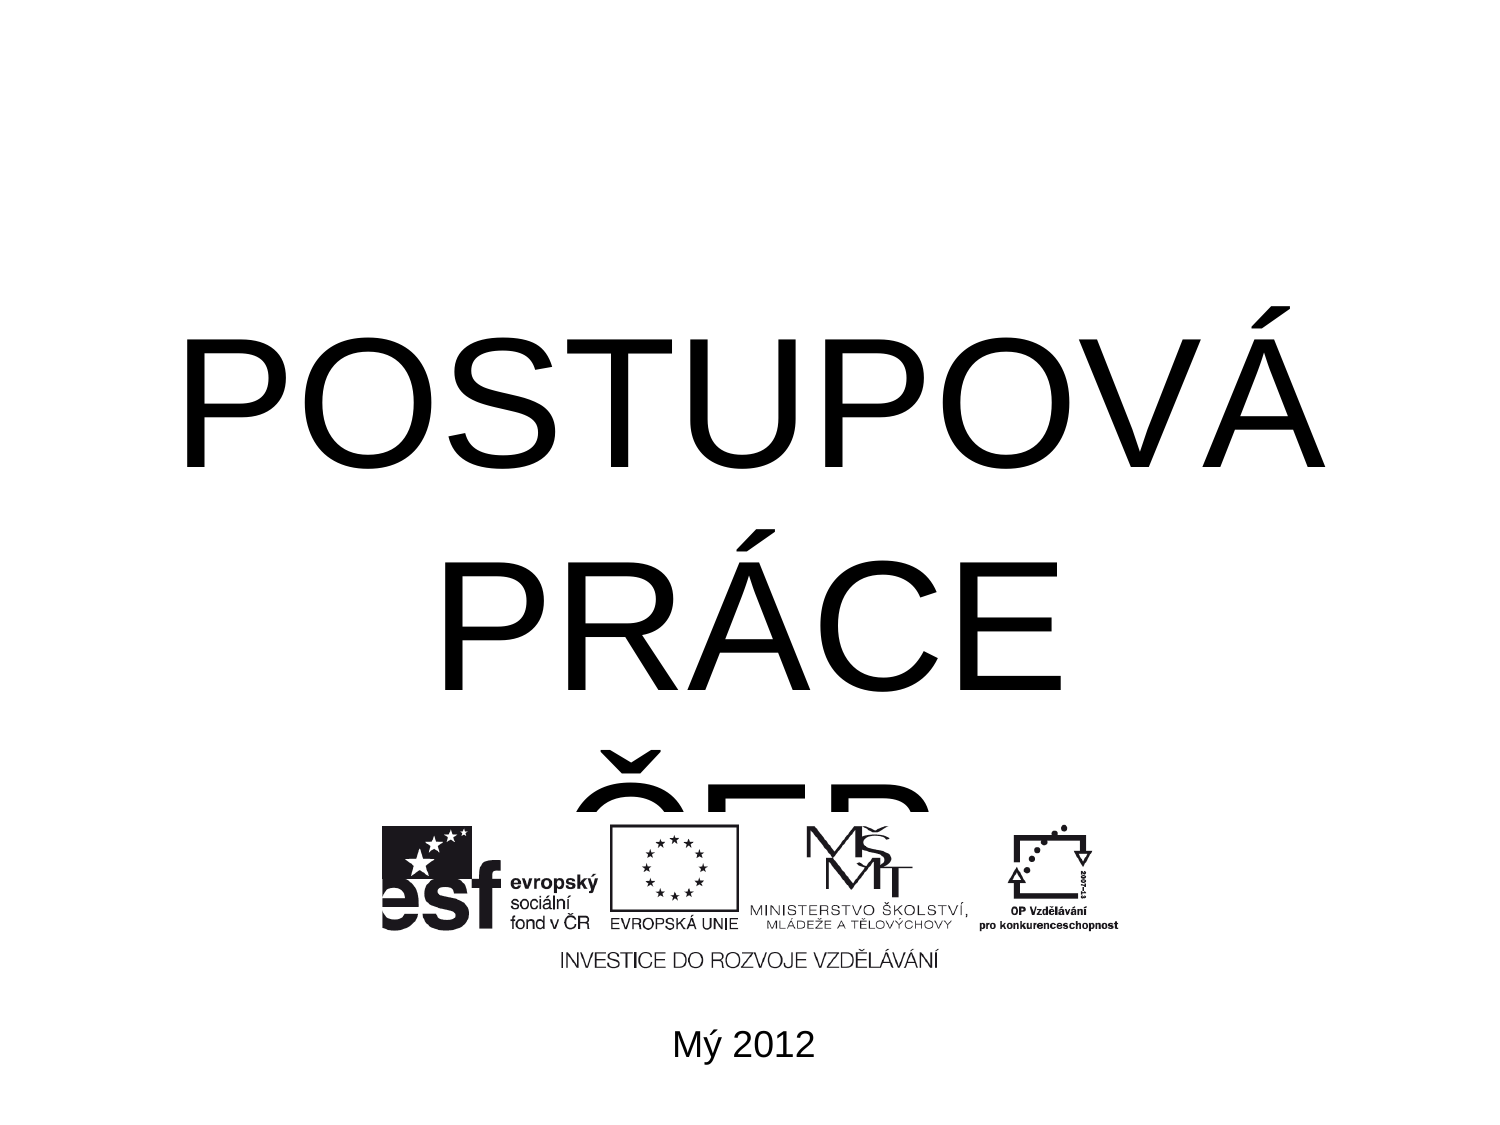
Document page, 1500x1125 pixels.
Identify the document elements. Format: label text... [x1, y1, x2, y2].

title POSTUPOVÁ PRÁCE - ČEP - [112, 275, 1388, 688]
picture [366, 812, 1138, 982]
subtitle Mý 2012 [125, 1012, 1363, 1075]
